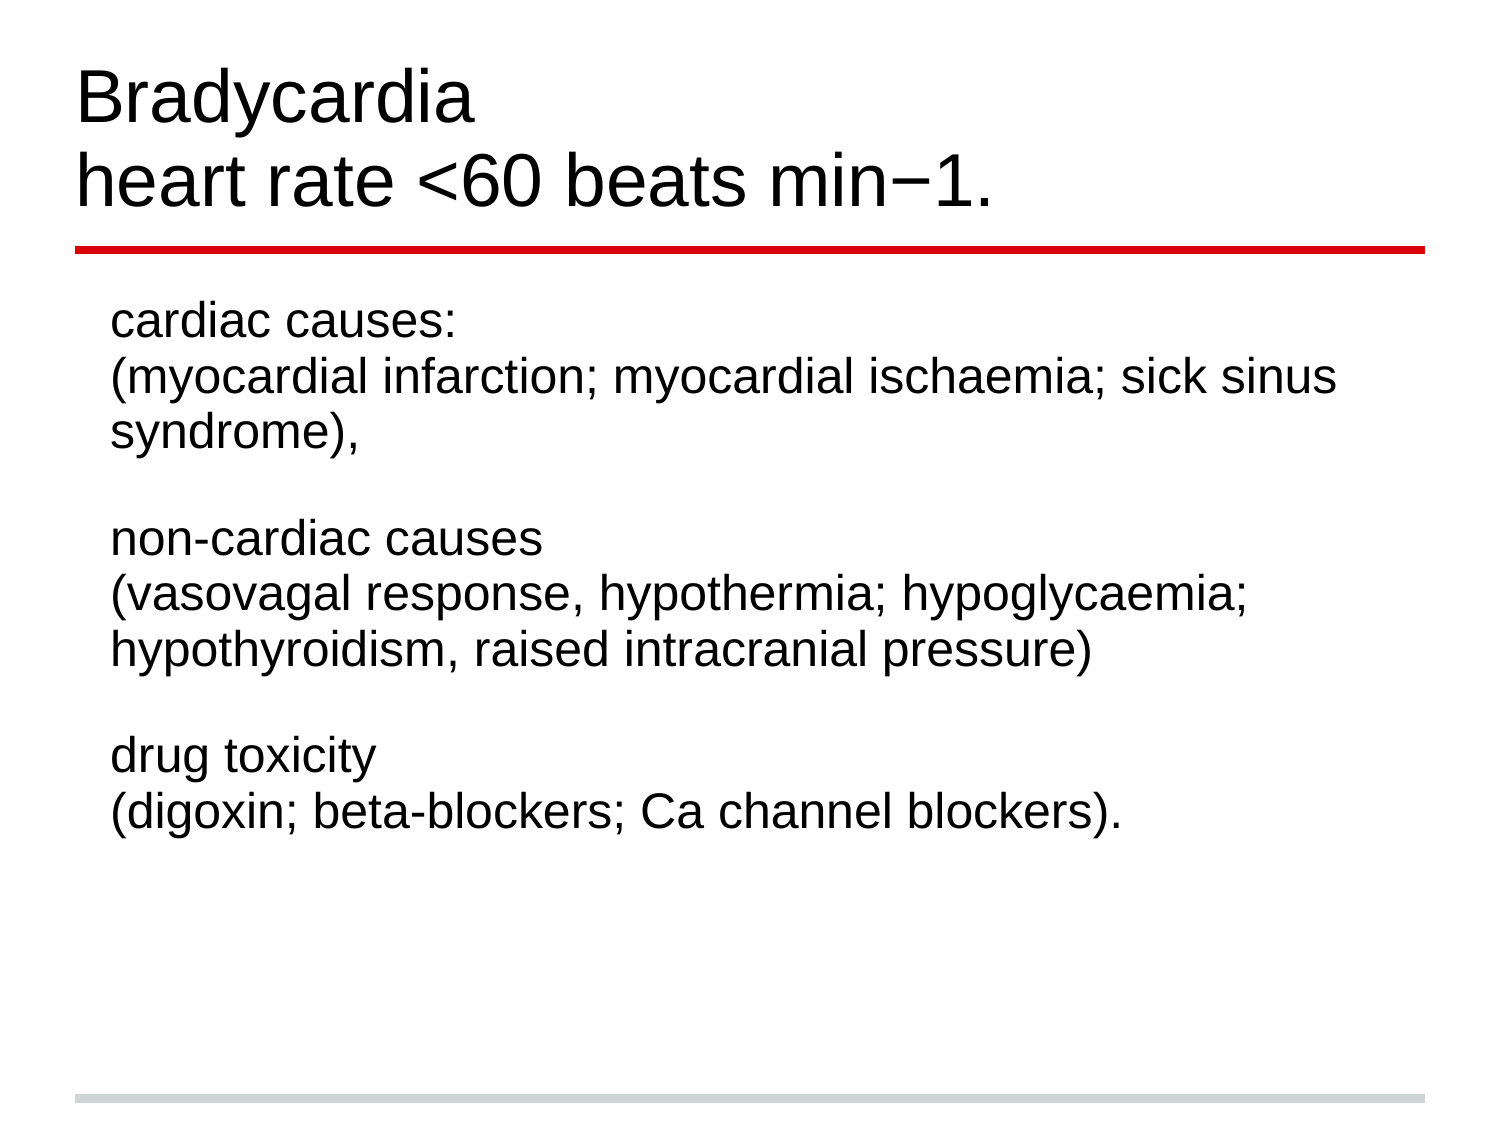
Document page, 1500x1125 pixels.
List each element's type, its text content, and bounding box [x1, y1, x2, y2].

list cardiac causes: (myocardial infarction; myocardial ischaemia; sick sinus syndrome), non-cardiac causes (vasovagal response, hypothermia; hypoglycaemia; hypothyroidism, raised intracranial pressure) drug toxicity (digoxin; beta-blockers; Ca channel blockers). [110, 292, 1415, 840]
title Bradycardia heart rate <60 beats min−1. [75, 45, 1425, 233]
